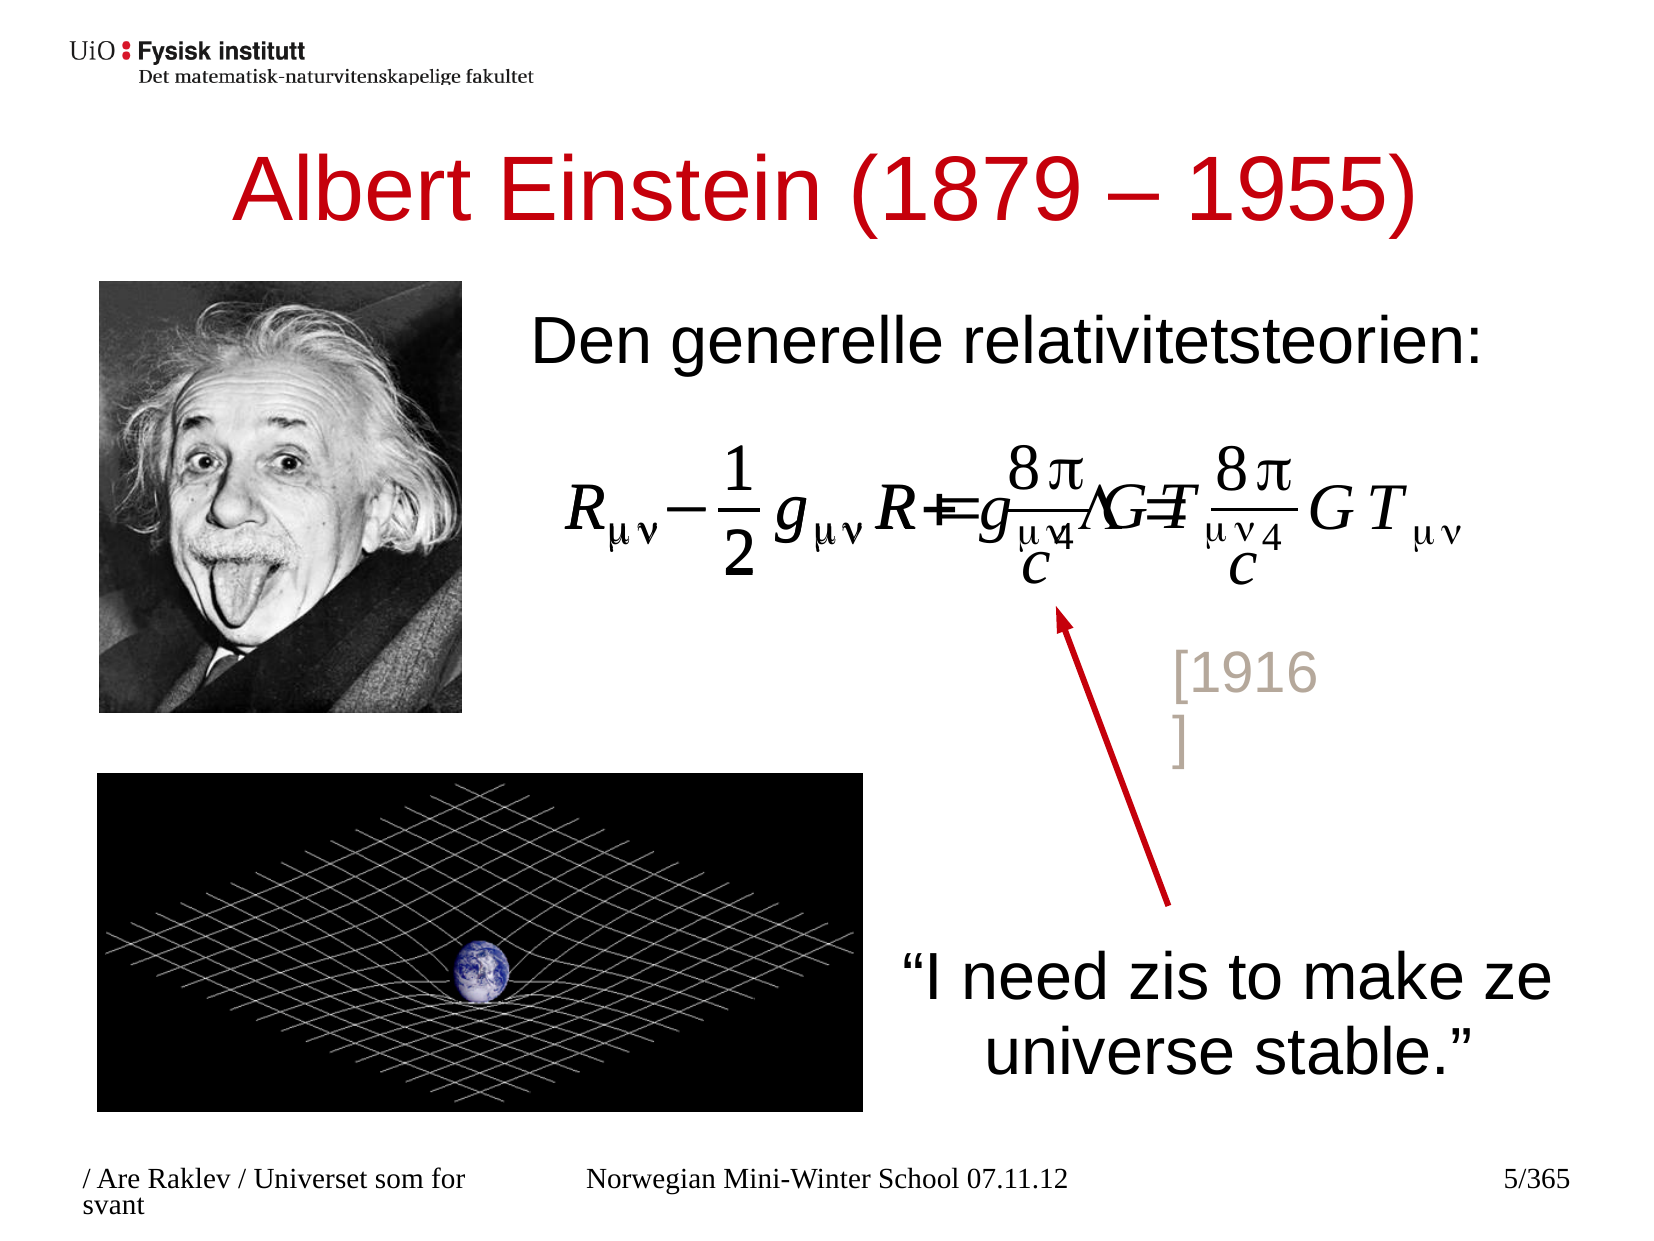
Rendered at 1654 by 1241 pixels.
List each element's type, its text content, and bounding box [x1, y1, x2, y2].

text_box [1916] [1158, 632, 1351, 713]
text_box Den generelle relativitetsteorien: [515, 296, 1538, 386]
title Albert Einstein (1879 – 1955) [82, 84, 1571, 292]
picture [68, 37, 537, 89]
picture [99, 281, 462, 713]
picture [97, 773, 863, 1112]
chart [554, 431, 1469, 598]
text_box “I need zis to make ze universe stable.” [863, 931, 1643, 1080]
